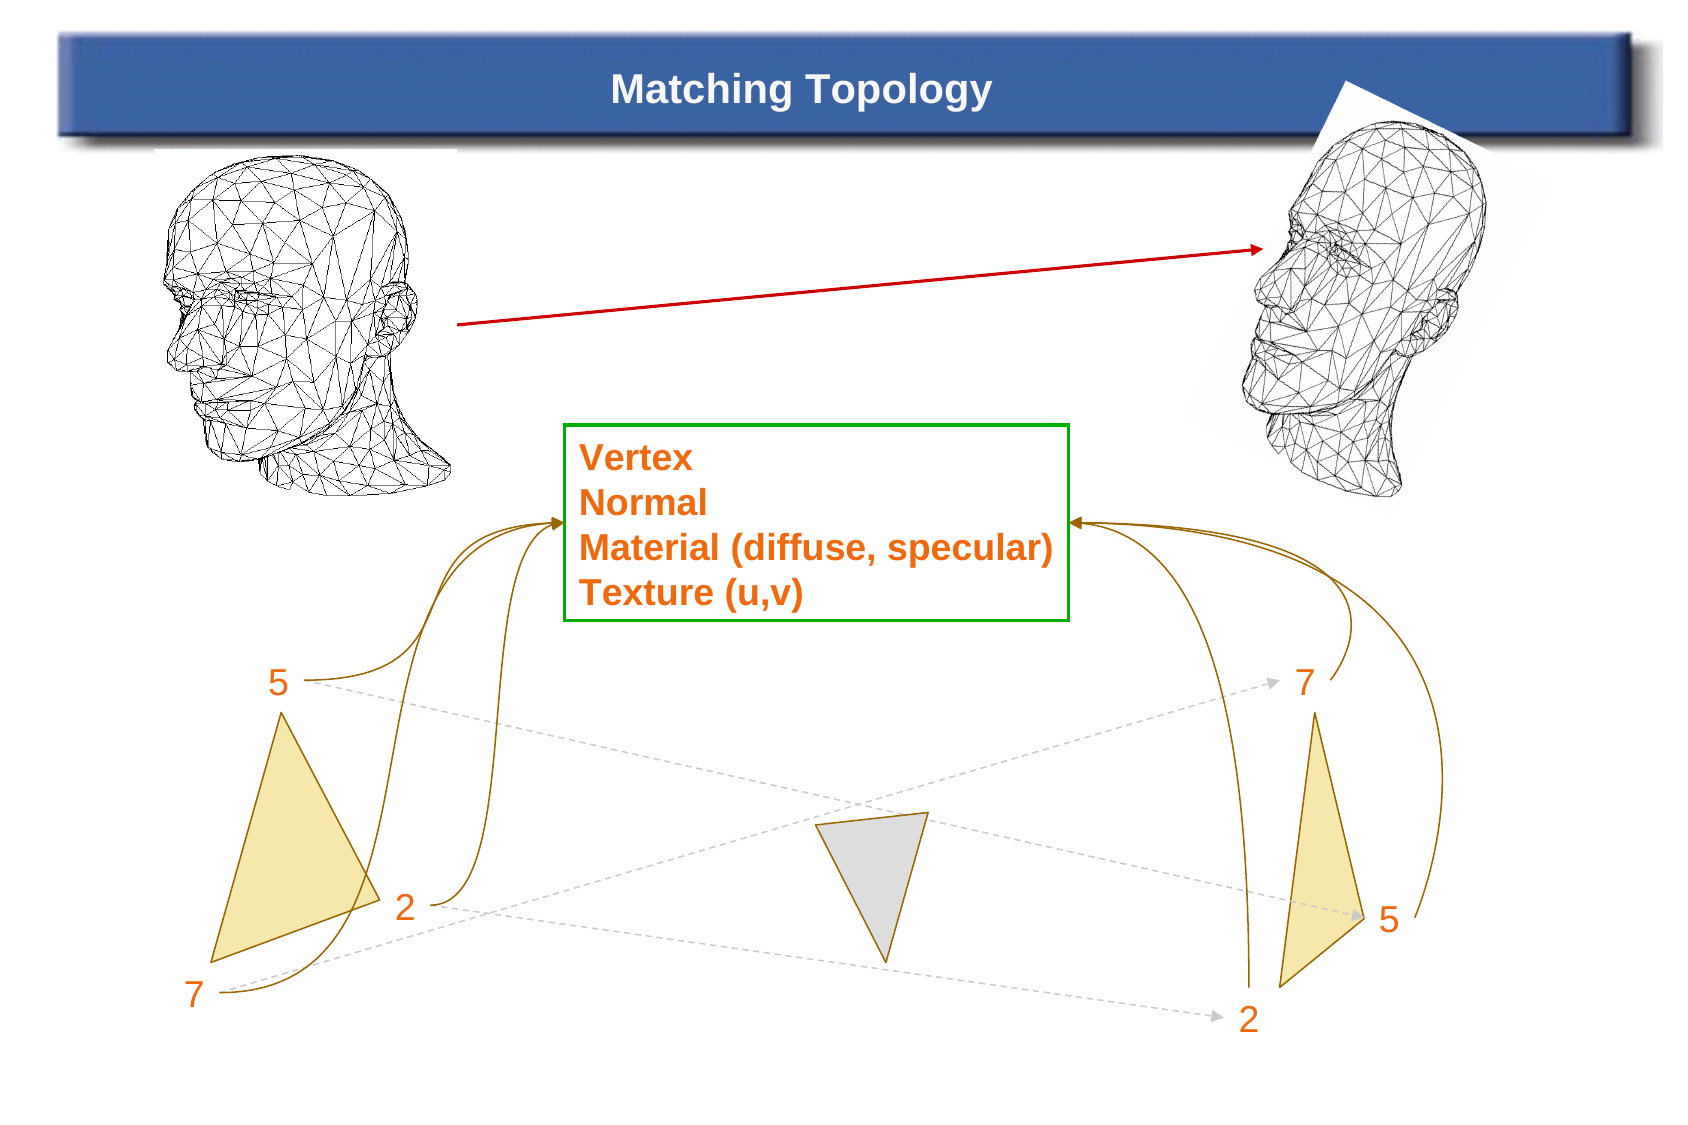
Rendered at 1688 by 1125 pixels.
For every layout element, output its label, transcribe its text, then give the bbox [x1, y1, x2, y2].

text_box [1279, 712, 1364, 988]
text_box 5 [1364, 887, 1415, 948]
text_box [211, 712, 366, 962]
text_box 7 [169, 962, 220, 1023]
text_box 2 [379, 874, 431, 936]
text_box Vertex Normal Material (diffuse, specular) Texture (u,v) [564, 424, 1069, 621]
text_box 7 [1279, 649, 1331, 711]
text_box Matching Topology [595, 54, 1008, 121]
picture [56, 29, 1663, 520]
text_box 5 [253, 649, 304, 711]
text_box [815, 812, 929, 963]
text_box 2 [1223, 987, 1275, 1048]
text_box [354, 876, 379, 910]
